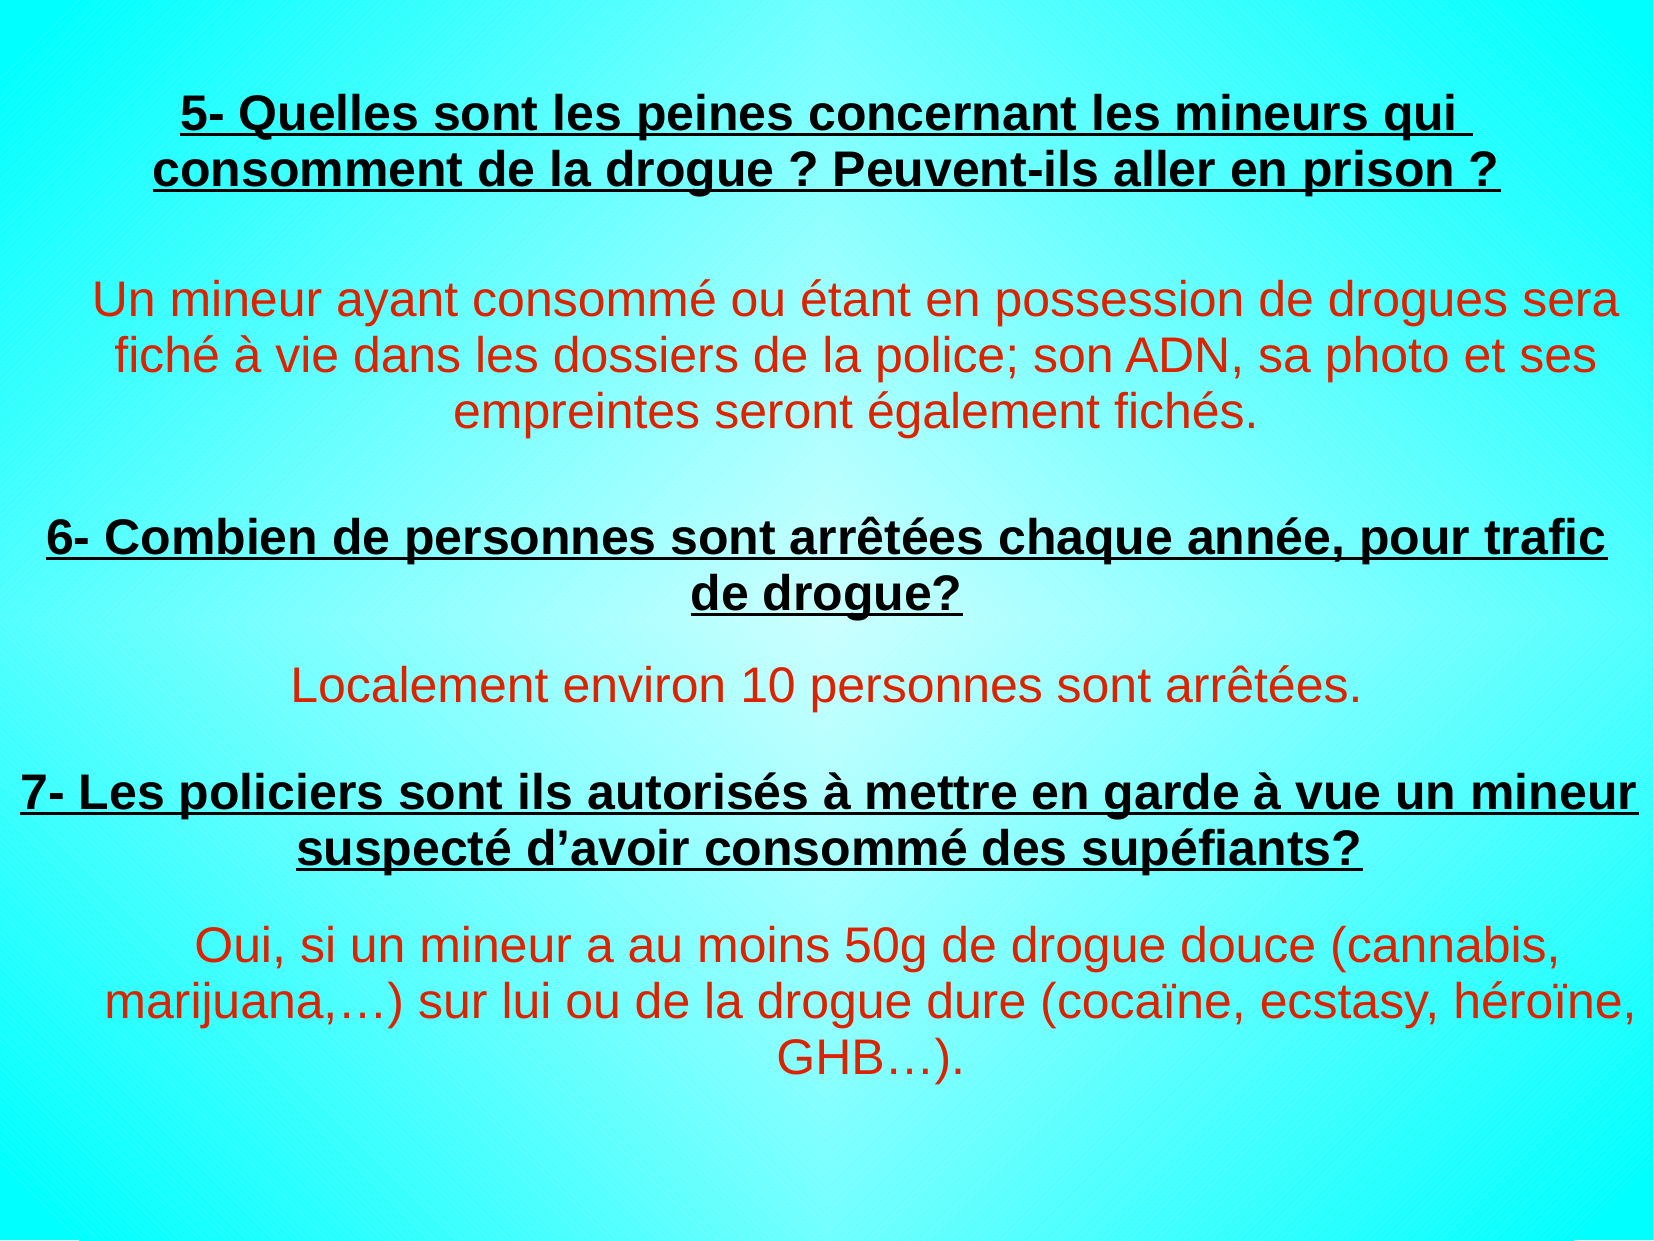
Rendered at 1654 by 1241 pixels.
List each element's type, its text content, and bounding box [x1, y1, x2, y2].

text_box 5- Quelles sont les peines concernant les mineurs qui consomment de la drogue ? Peuvent-ils aller en prison ? [0, 77, 1654, 207]
text_box Un mineur ayant consommé ou étant en possession de drogues sera fiché à vie dans les dossiers de la police; son ADN, sa photo et ses empreintes seront également fichés. [58, 264, 1654, 501]
text_box 6- Combien de personnes sont arrêtées chaque année, pour trafic de drogue? [0, 501, 1654, 631]
text_box Localement environ 10 personnes sont arrêtées. [0, 649, 1654, 739]
text_box Oui, si un mineur a au moins 50g de drogue douce (cannabis, marijuana,…) sur lui ou de la drogue dure (cocaïne, ecstasy, héroïne, GHB…). [88, 910, 1654, 1093]
text_box 7- Les policiers sont ils autorisés à mettre en garde à vue un mineur suspecté d’avoir consommé des supéfiants? [5, 756, 1654, 886]
